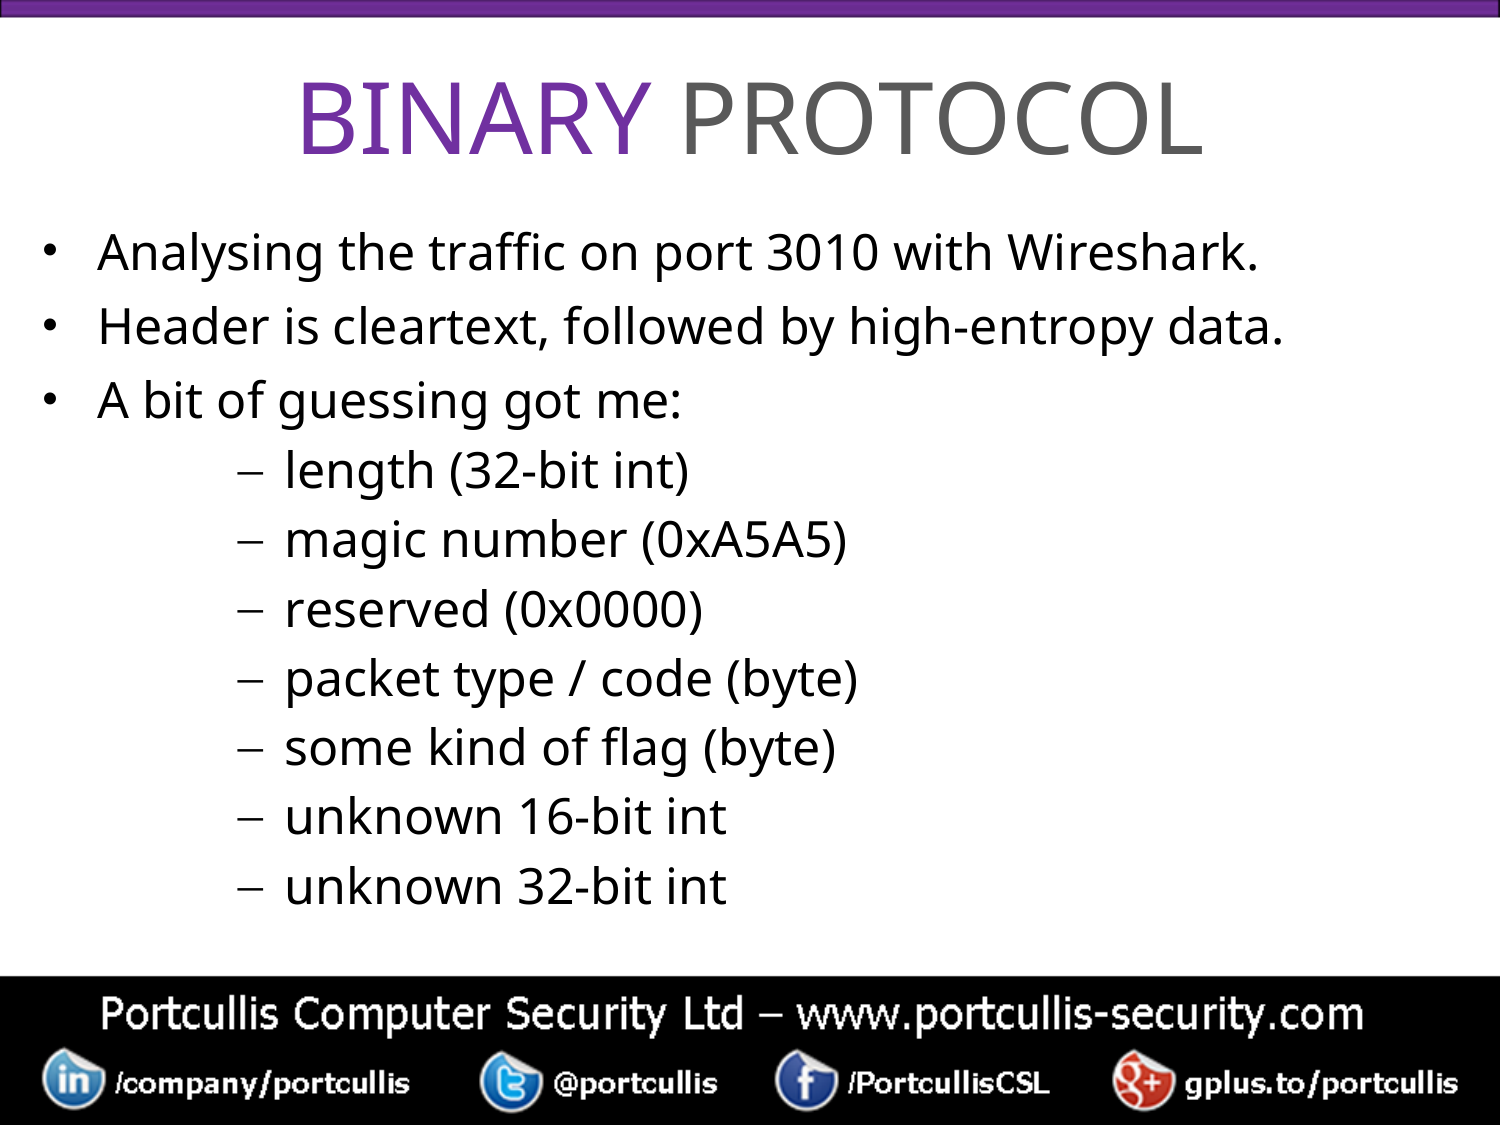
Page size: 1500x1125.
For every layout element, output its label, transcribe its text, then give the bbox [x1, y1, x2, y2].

title BINARY PROTOCOL [0, 42, 1500, 202]
list Analysing the traffic on port 3010 with Wireshark. Header is cleartext, followed by high-entropy data. A bit of guessing got me: length (32-bit int) magic number (0xA5A5) reserved (0x0000) packet type / code (byte) some kind of flag (byte) unknown 16-bit int unknown 32-bit int [41, 219, 1428, 965]
picture [0, 202, 1500, 1125]
picture [0, 0, 1500, 42]
